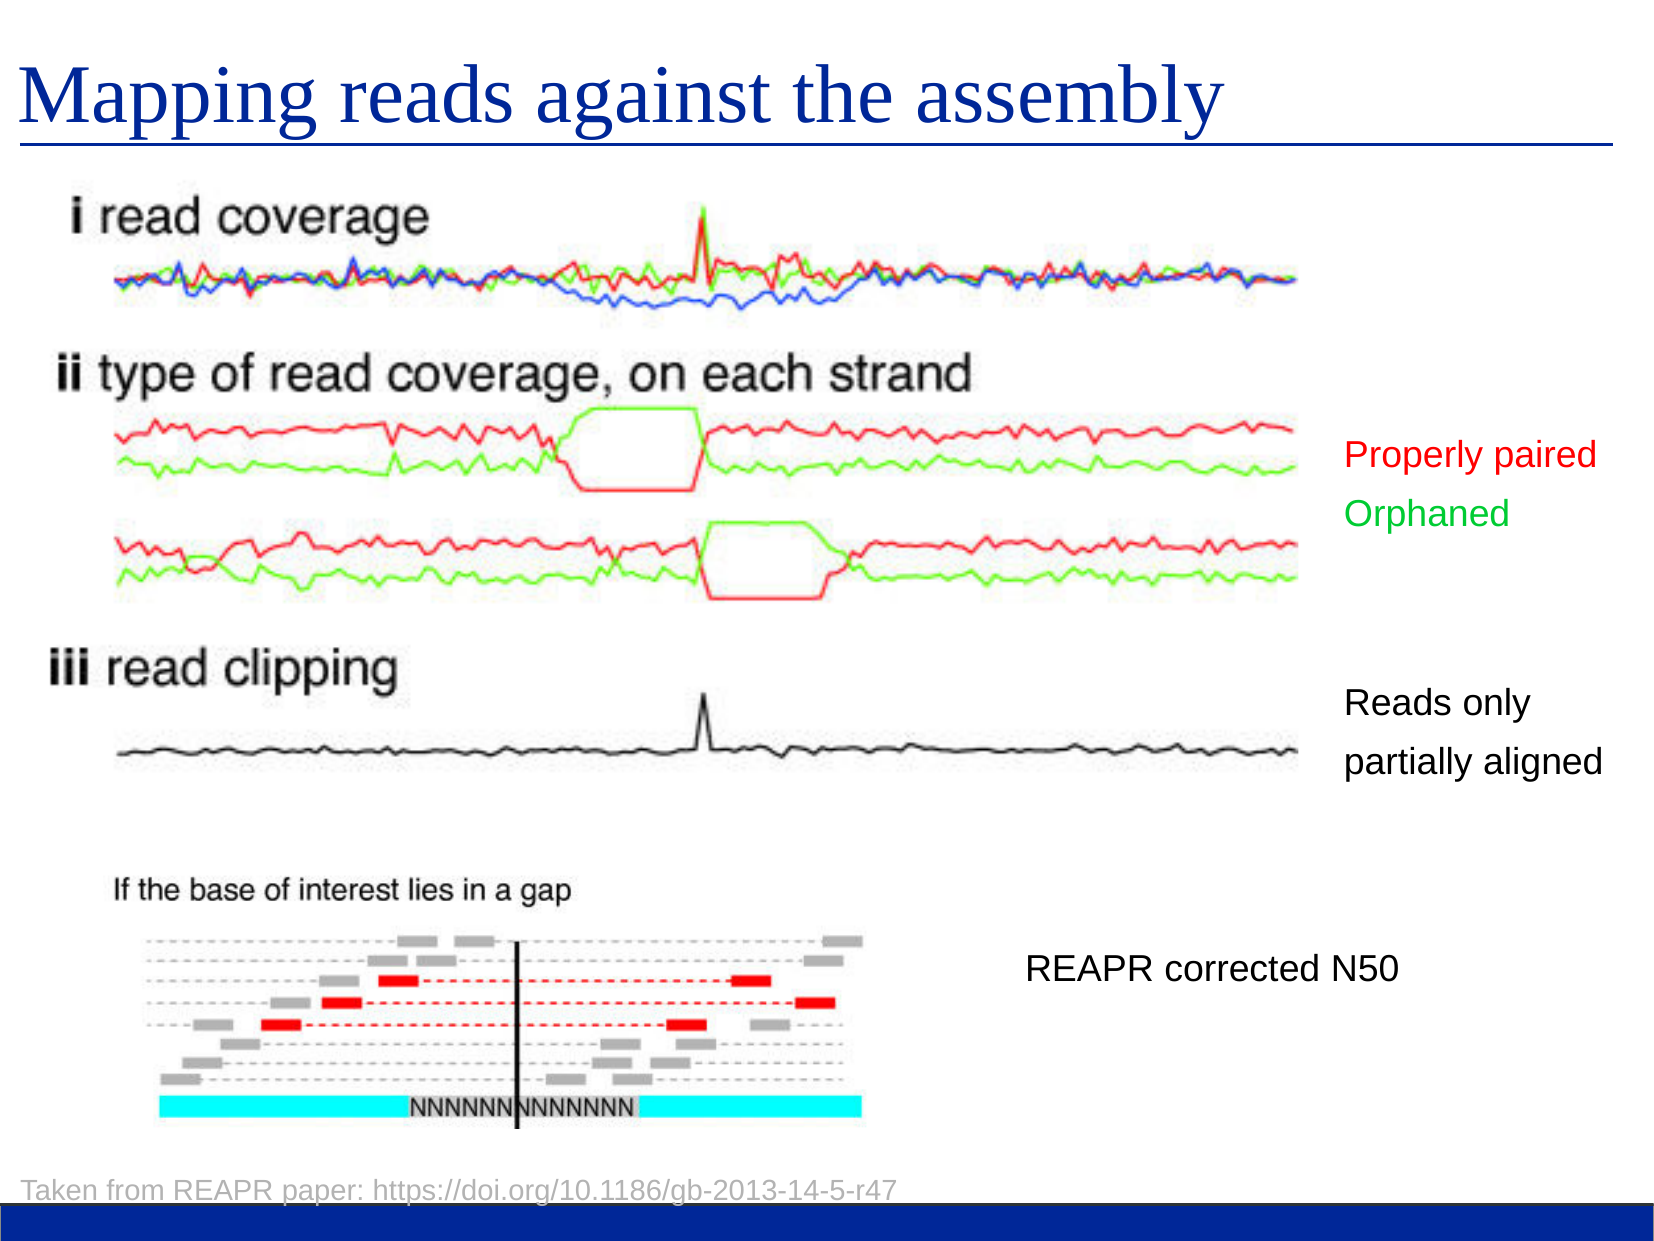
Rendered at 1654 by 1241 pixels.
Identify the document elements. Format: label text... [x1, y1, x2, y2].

text_box Taken from REAPR paper: https://doi.org/10.1186/gb-2013-14-5-r47 [5, 1166, 972, 1241]
picture [102, 868, 876, 1129]
title Mapping reads against the assembly [17, 0, 1589, 198]
list REAPR corrected N50 [1025, 947, 1459, 1094]
picture [33, 168, 1299, 780]
list Reads only partially aligned [1343, 681, 1654, 829]
list Properly paired Orphaned [1343, 433, 1654, 580]
